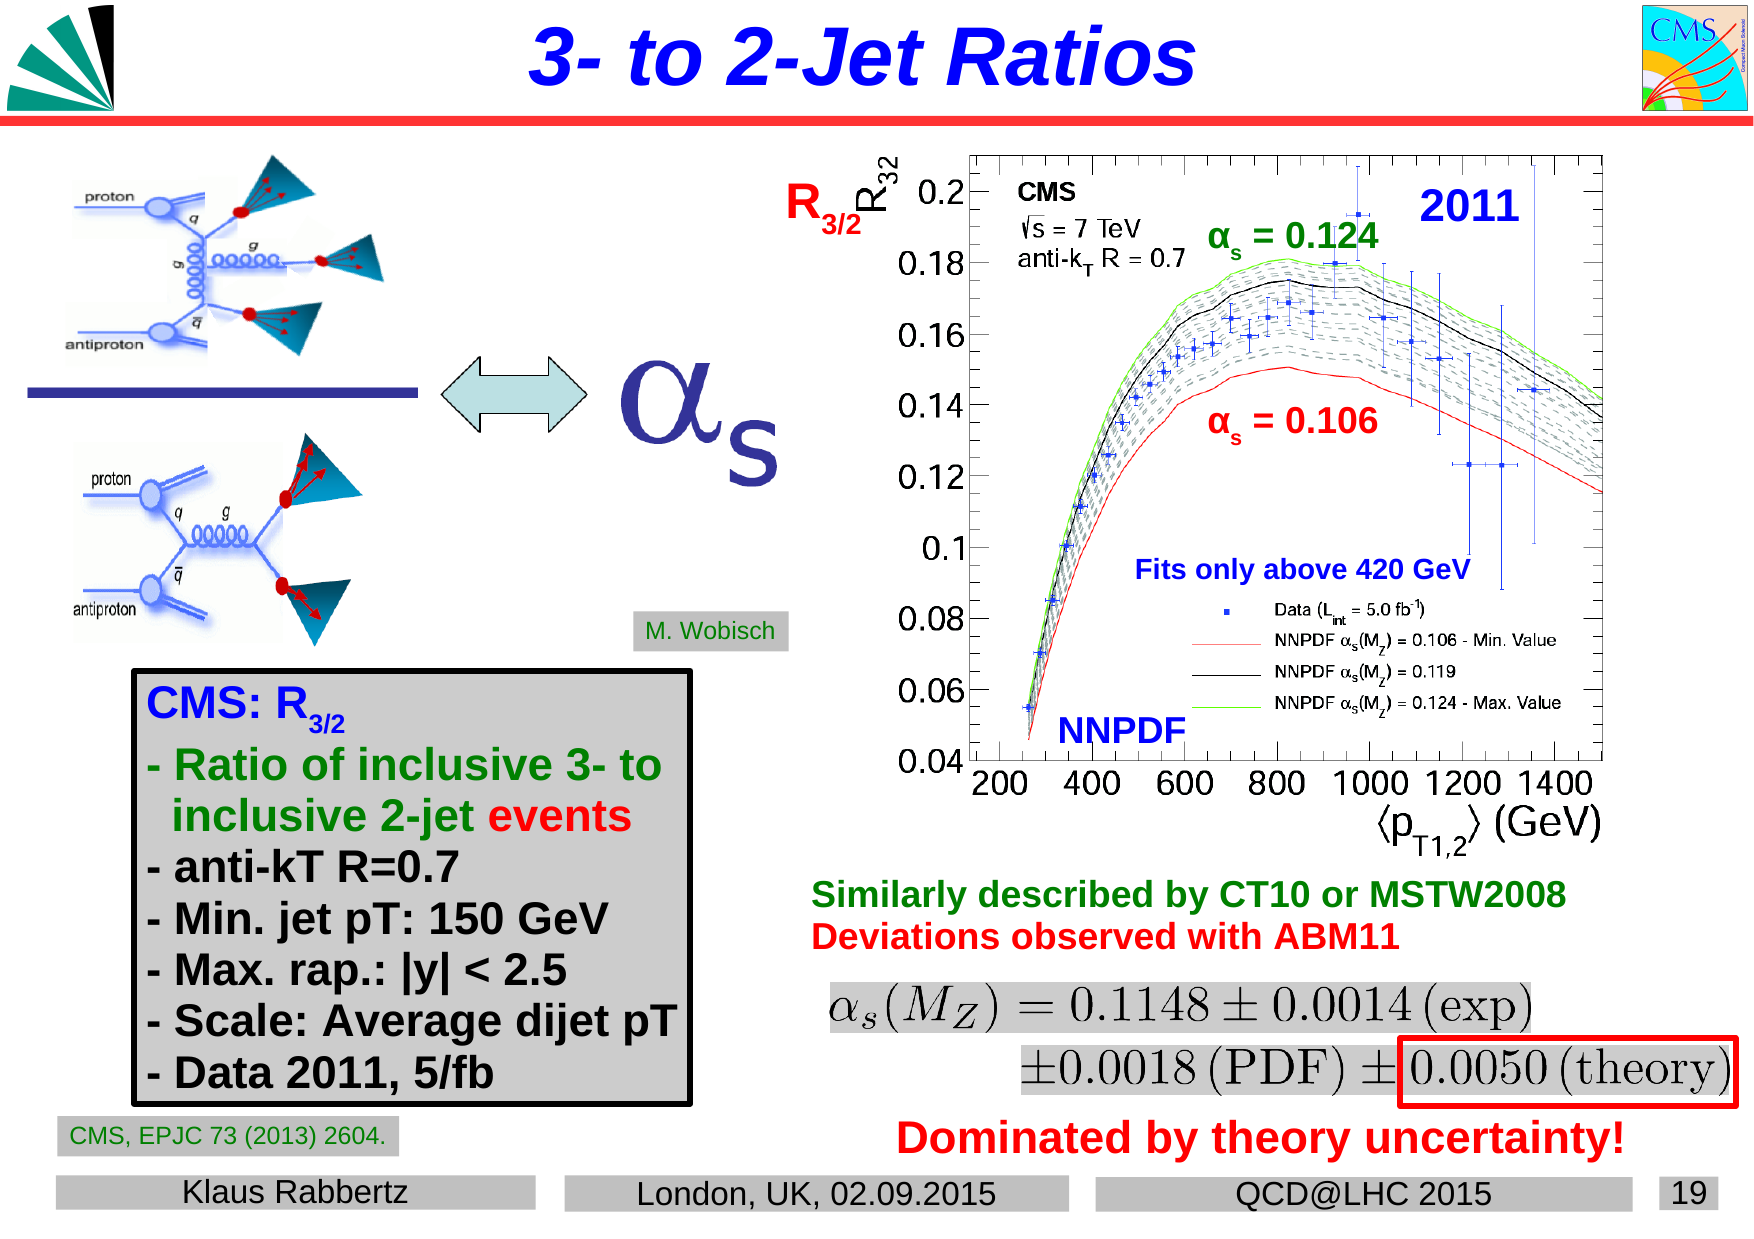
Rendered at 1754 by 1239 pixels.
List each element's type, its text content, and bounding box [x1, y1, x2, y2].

text_box 2011 [1407, 173, 1532, 237]
text_box M. Wobisch [633, 611, 789, 652]
text_box R3/2 [773, 167, 874, 248]
picture [829, 982, 1531, 1033]
text_box αs = 0.124 [1195, 208, 1391, 272]
picture [1642, 5, 1748, 111]
text_box CMS: R3/2 - Ratio of inclusive 3- to inclusive 2-jet events - anti-kT R=0.7 - Min. jet pT: 150 GeV - Max. rap.: |y| < 2.5 - Scale: Average dijet pT - Data 2011, 5/fb [134, 670, 687, 1104]
text_box Dominated by theory uncertainty! [884, 1106, 1637, 1170]
picture [1403, 1045, 1730, 1096]
text_box CMS, EPJC 73 (2013) 2604. [57, 1116, 400, 1157]
title 3- to 2-Jet Ratios [123, 0, 1606, 114]
picture [23, 147, 792, 654]
picture [7, 5, 114, 112]
text_box Similarly described by CT10 or MSTW2008 Deviations observed with ABM11 [799, 867, 1580, 964]
text_box NNPDF [1045, 703, 1278, 758]
picture [1021, 1045, 1397, 1096]
text_box Fits only above 420 GeV [1123, 546, 1483, 592]
picture [849, 147, 1606, 861]
text_box αs = 0.106 [1195, 393, 1391, 457]
